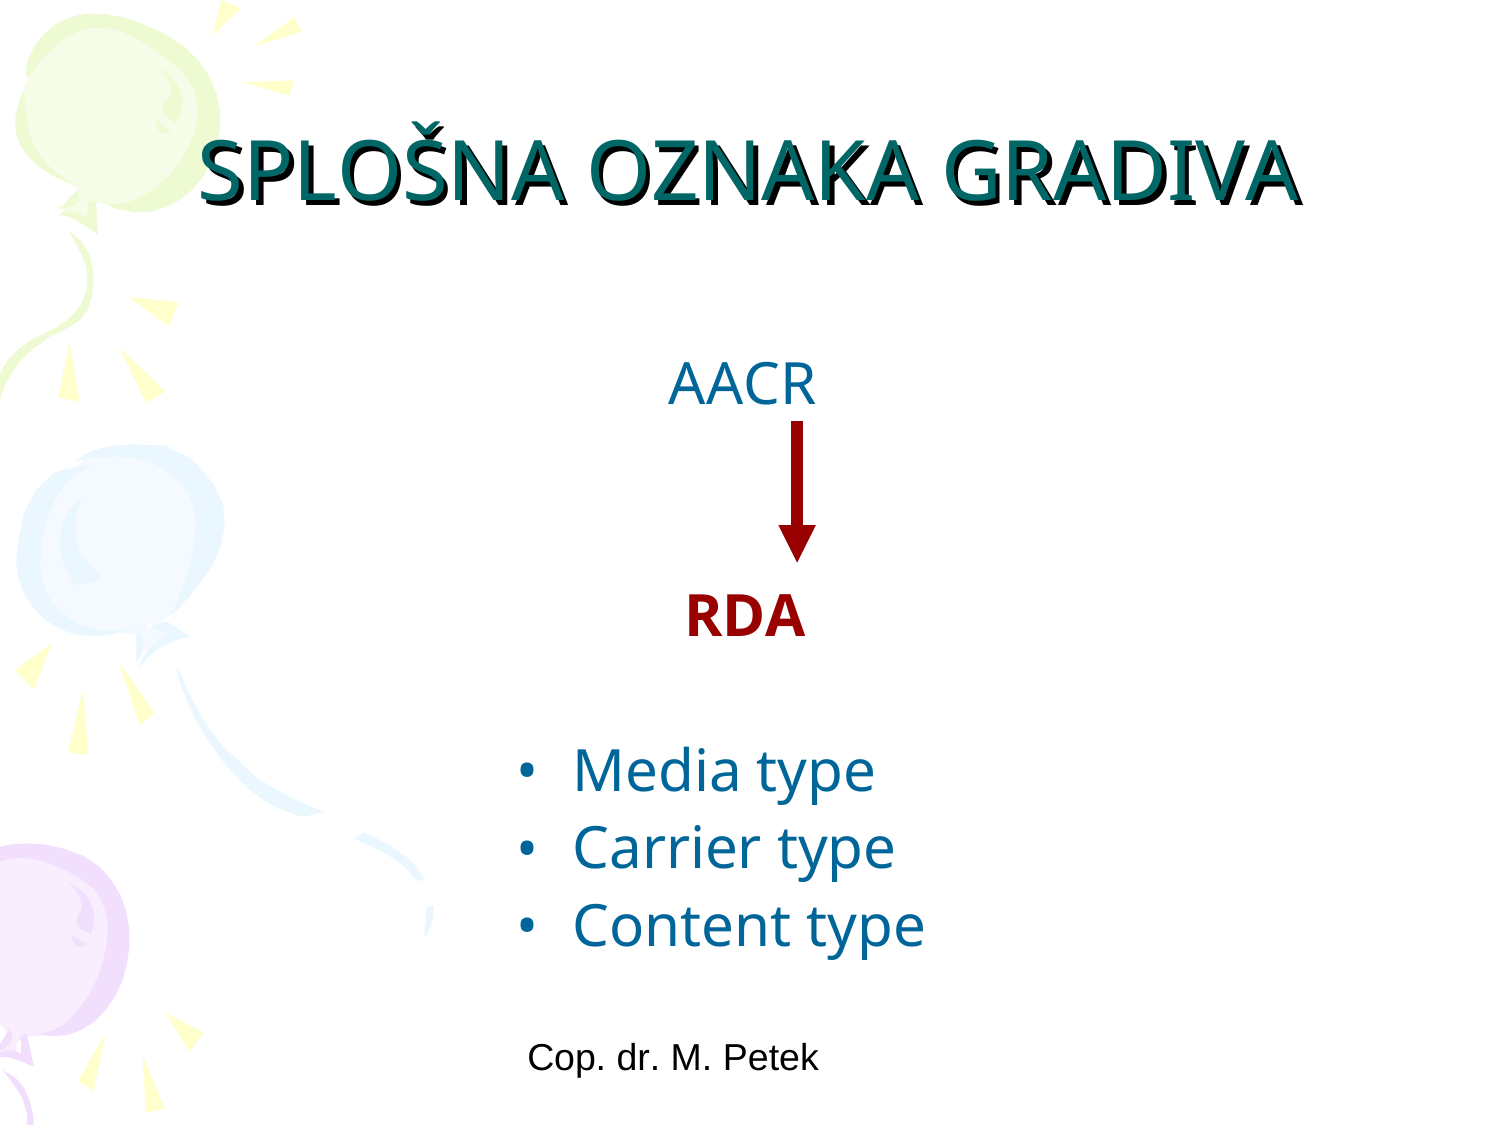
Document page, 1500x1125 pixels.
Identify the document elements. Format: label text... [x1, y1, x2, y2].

title SPLOŠNA OZNAKA GRADIVA [72, 90, 1426, 327]
list AACR RDA Media type Carrier type Content type [501, 262, 1093, 994]
